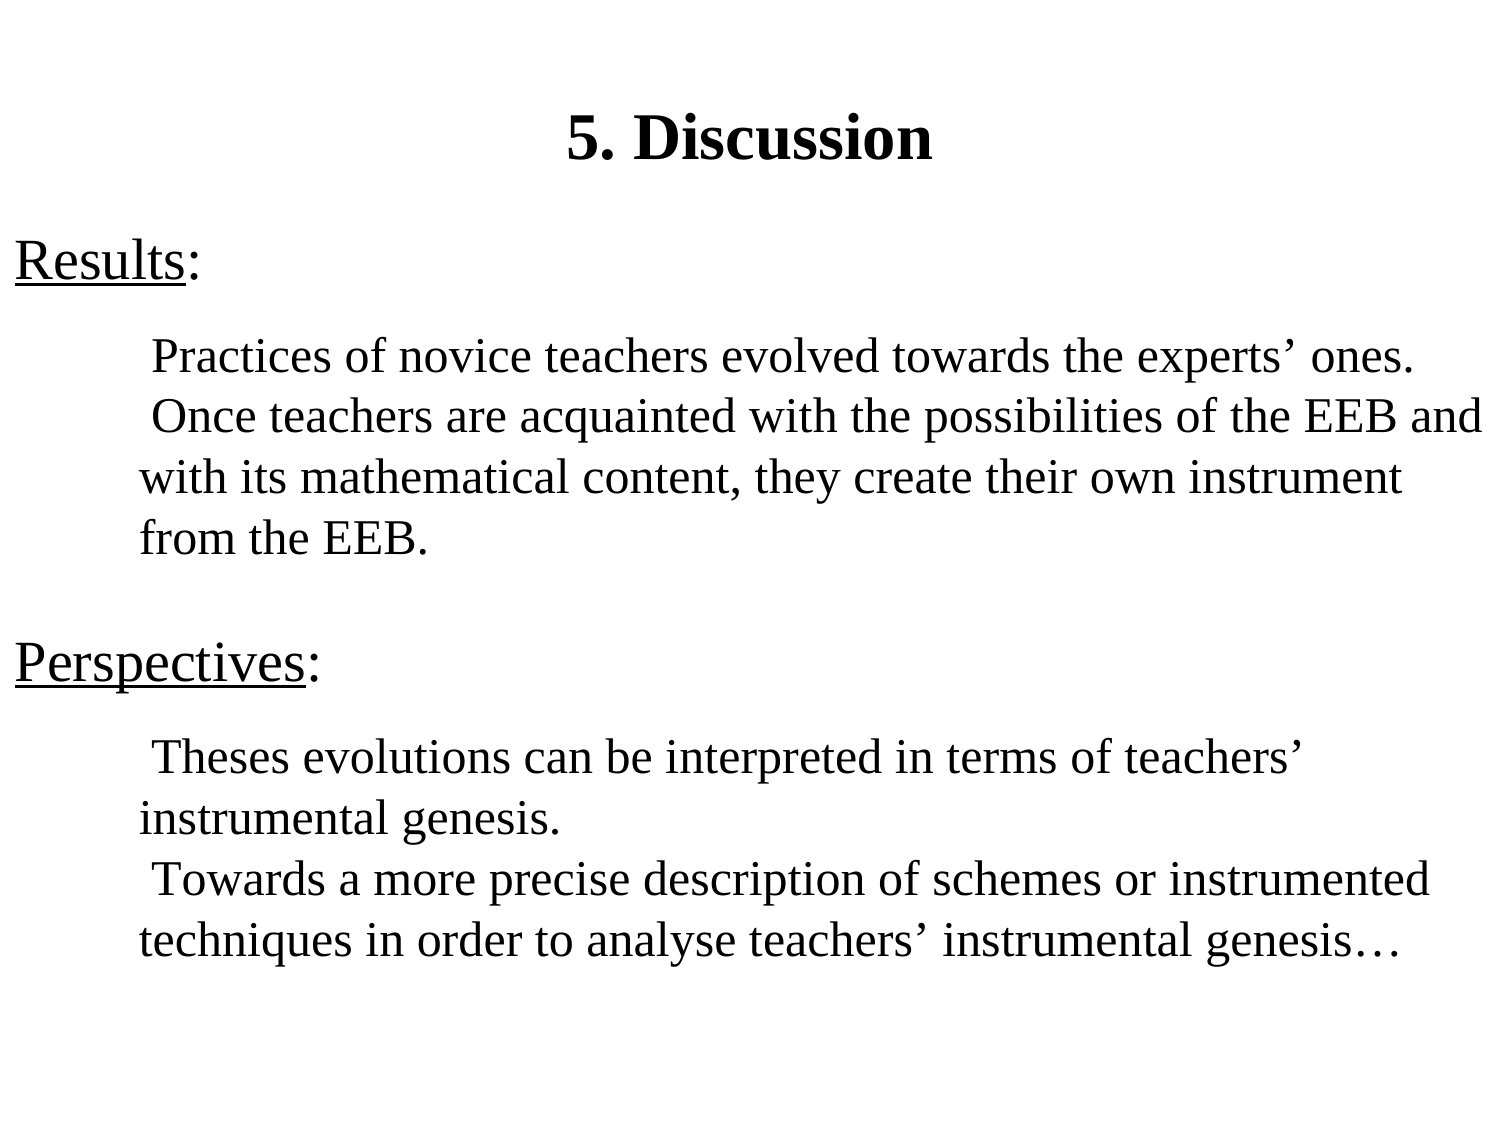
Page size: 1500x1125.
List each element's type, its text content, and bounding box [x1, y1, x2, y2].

text_box Perspectives: [0, 621, 1500, 702]
text_box Theses evolutions can be interpreted in terms of teachers’ instrumental genesis. Towards a more precise description of schemes or instrumented techniques in order to analyse teachers’ instrumental genesis… [123, 716, 1500, 975]
text_box Practices of novice teachers evolved towards the experts’ ones. Once teachers are acquainted with the possibilities of the EEB and with its mathematical content, they create their own instrument from the EEB. [123, 314, 1500, 573]
text_box Results: [0, 220, 1500, 301]
title 5. Discussion [112, 89, 1388, 186]
